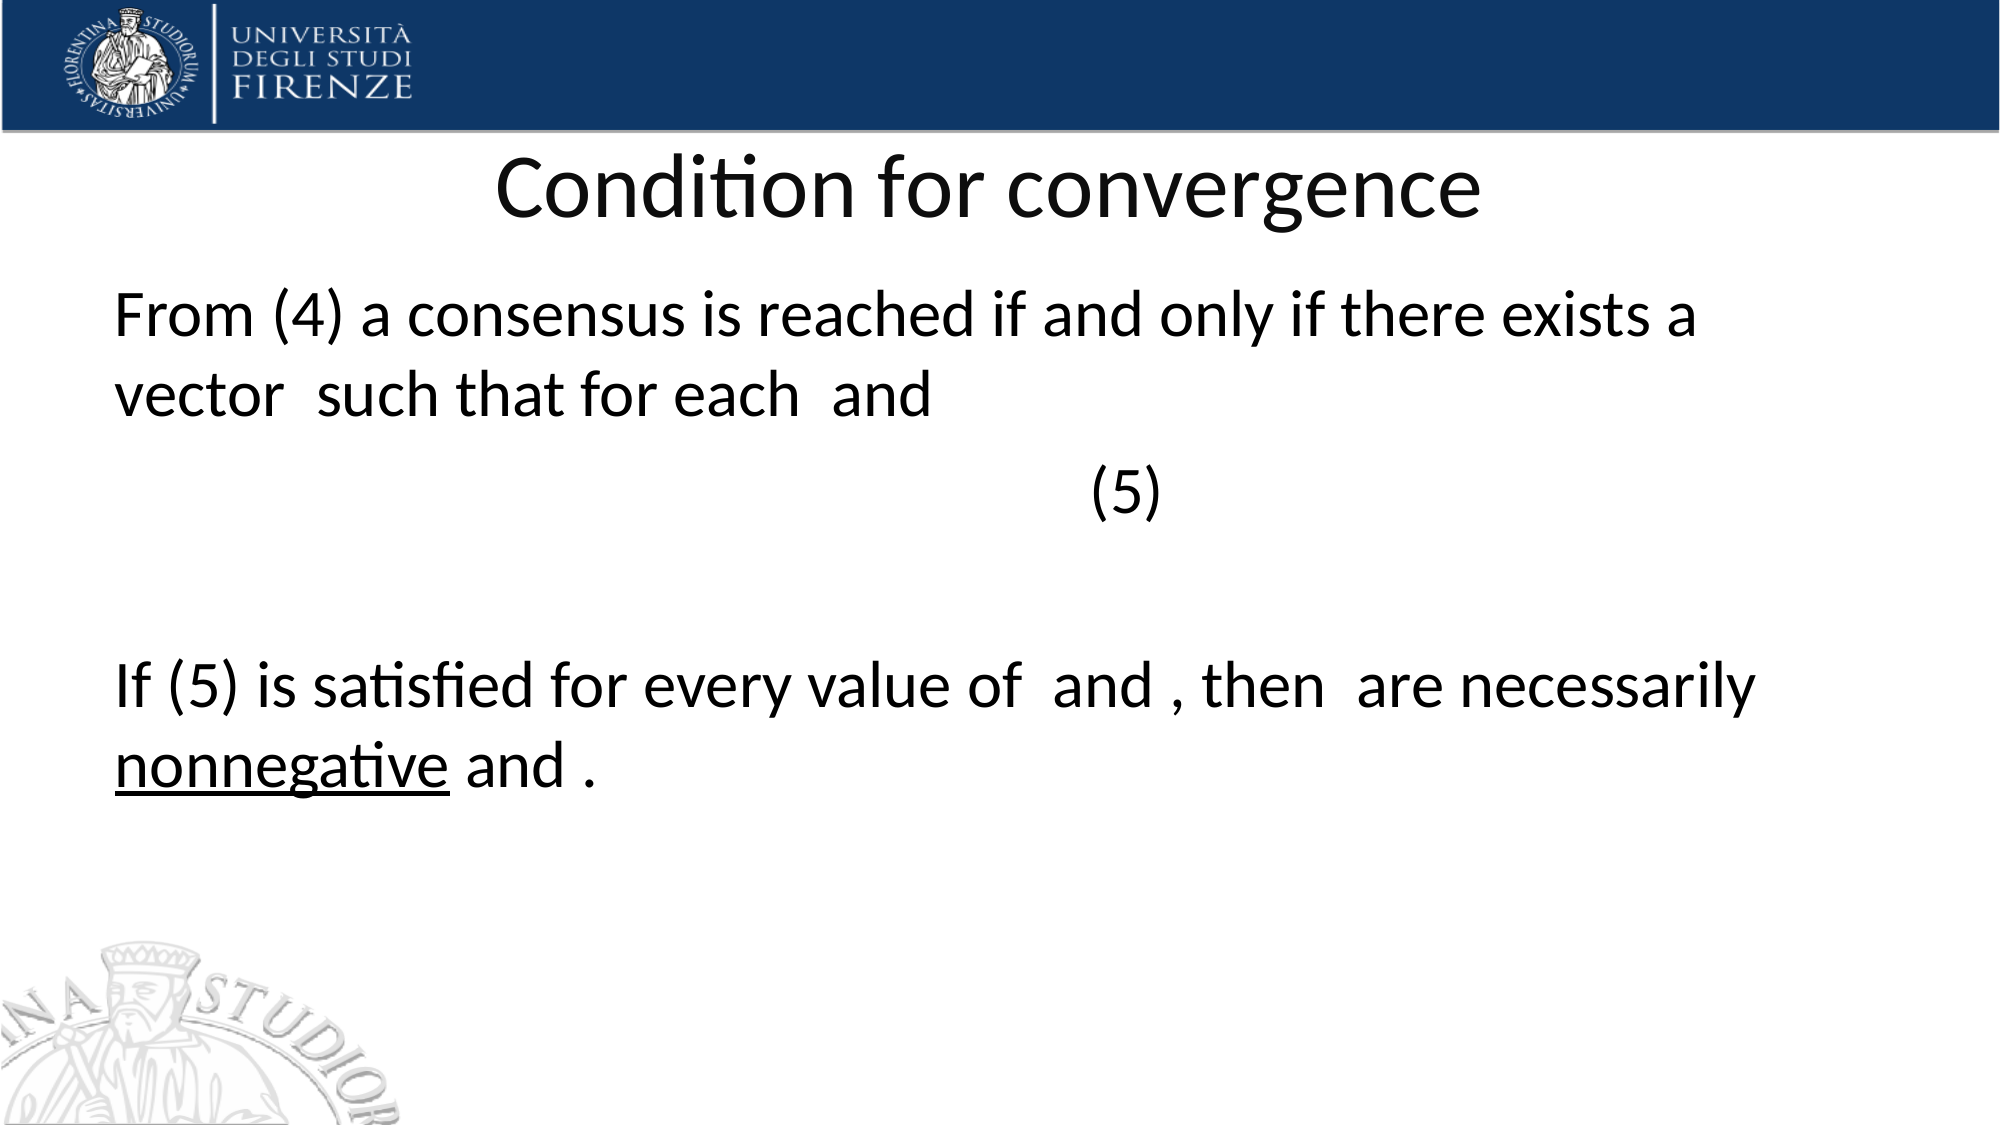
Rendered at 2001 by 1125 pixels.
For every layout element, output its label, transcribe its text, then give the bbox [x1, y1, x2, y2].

title Condition for convergence [99, 87, 1900, 262]
list From (4) a consensus is reached if and only if there exists a vector such that for each and (5) If (5) is satisfied for every value of and , then are necessarily nonnegative and . [99, 262, 1900, 1005]
